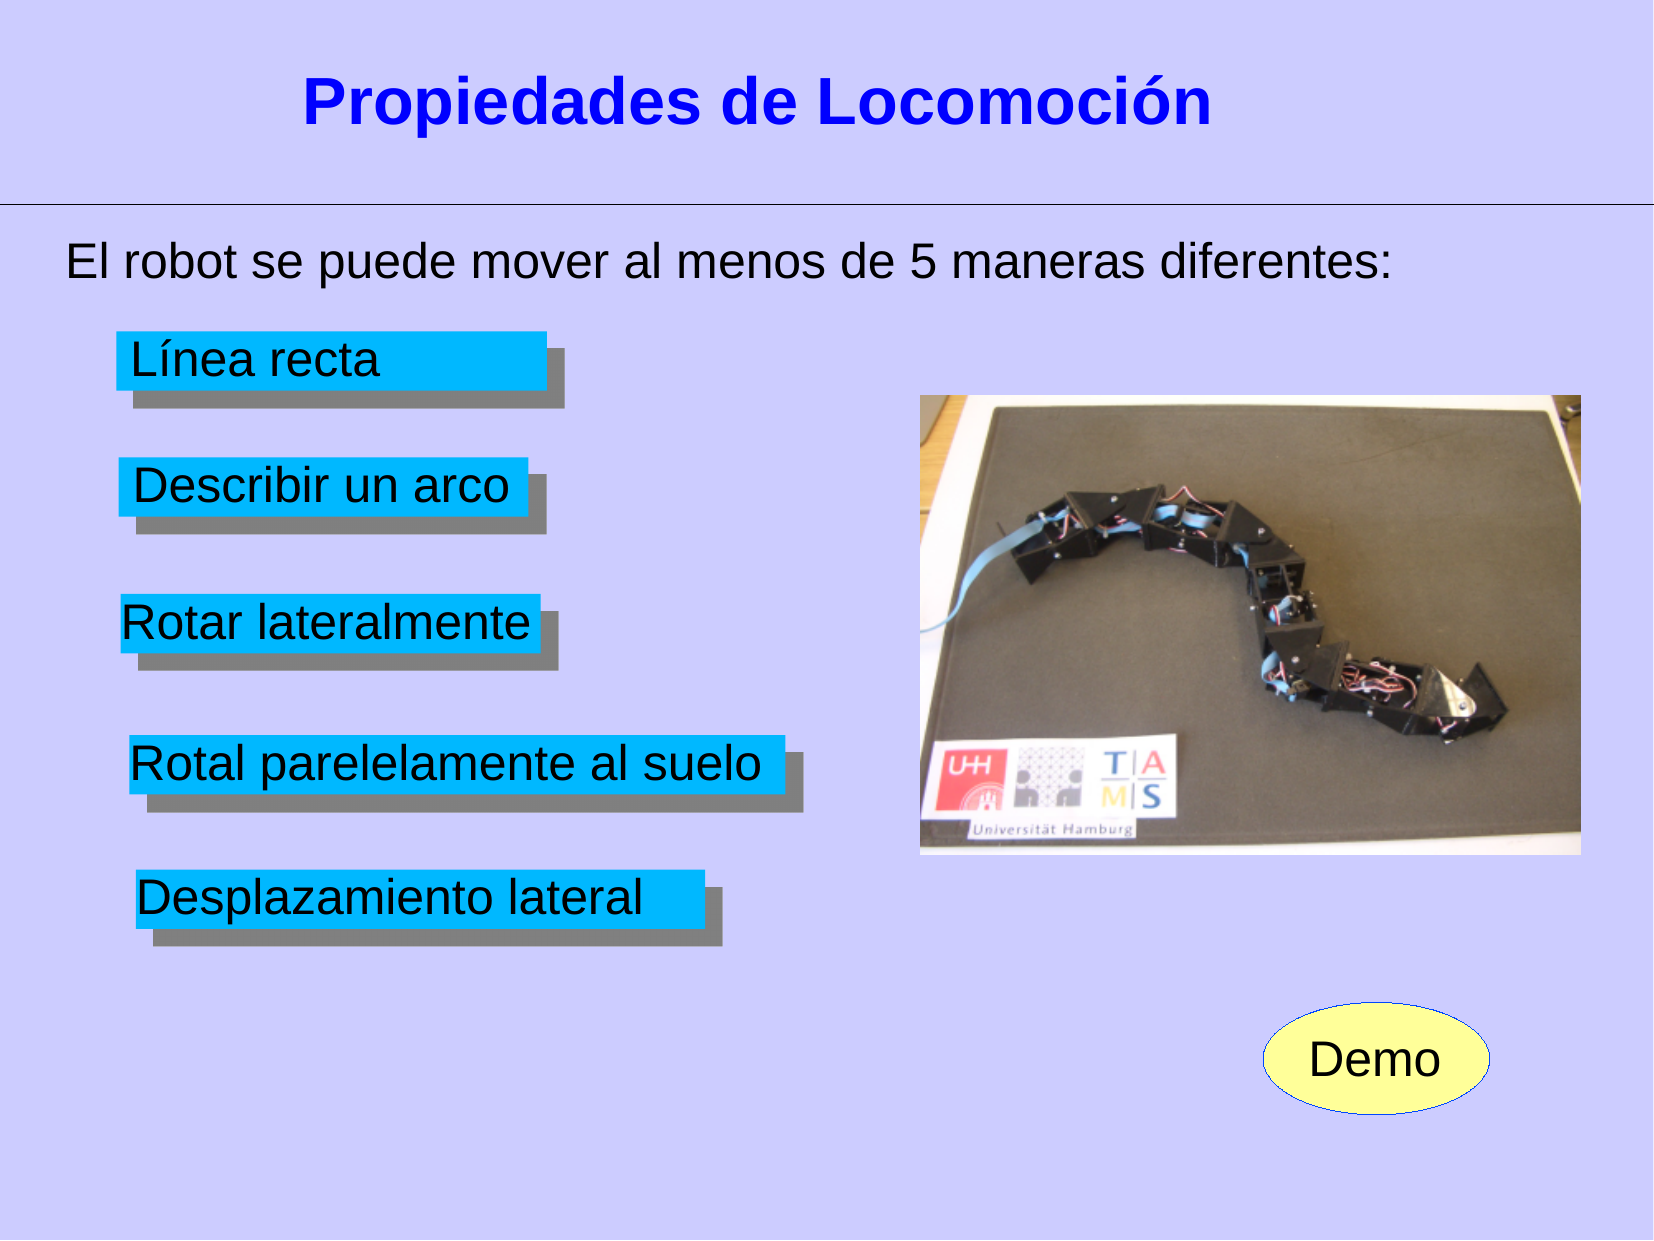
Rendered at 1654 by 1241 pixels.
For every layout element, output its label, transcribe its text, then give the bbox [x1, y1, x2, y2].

text_box [1263, 1002, 1490, 1115]
text_box Desplazamiento lateral [135, 869, 706, 929]
picture [920, 395, 1581, 855]
text_box Demo [1308, 1031, 1440, 1088]
text_box Línea recta [116, 331, 547, 391]
text_box Describir un arco [118, 457, 529, 517]
text_box Rotar lateralmente [120, 593, 541, 654]
title Propiedades de Locomoción [120, 0, 1396, 191]
text_box Rotal parelelamente al suelo [129, 735, 786, 795]
text_box El robot se puede mover al menos de 5 maneras diferentes: [51, 233, 1608, 293]
